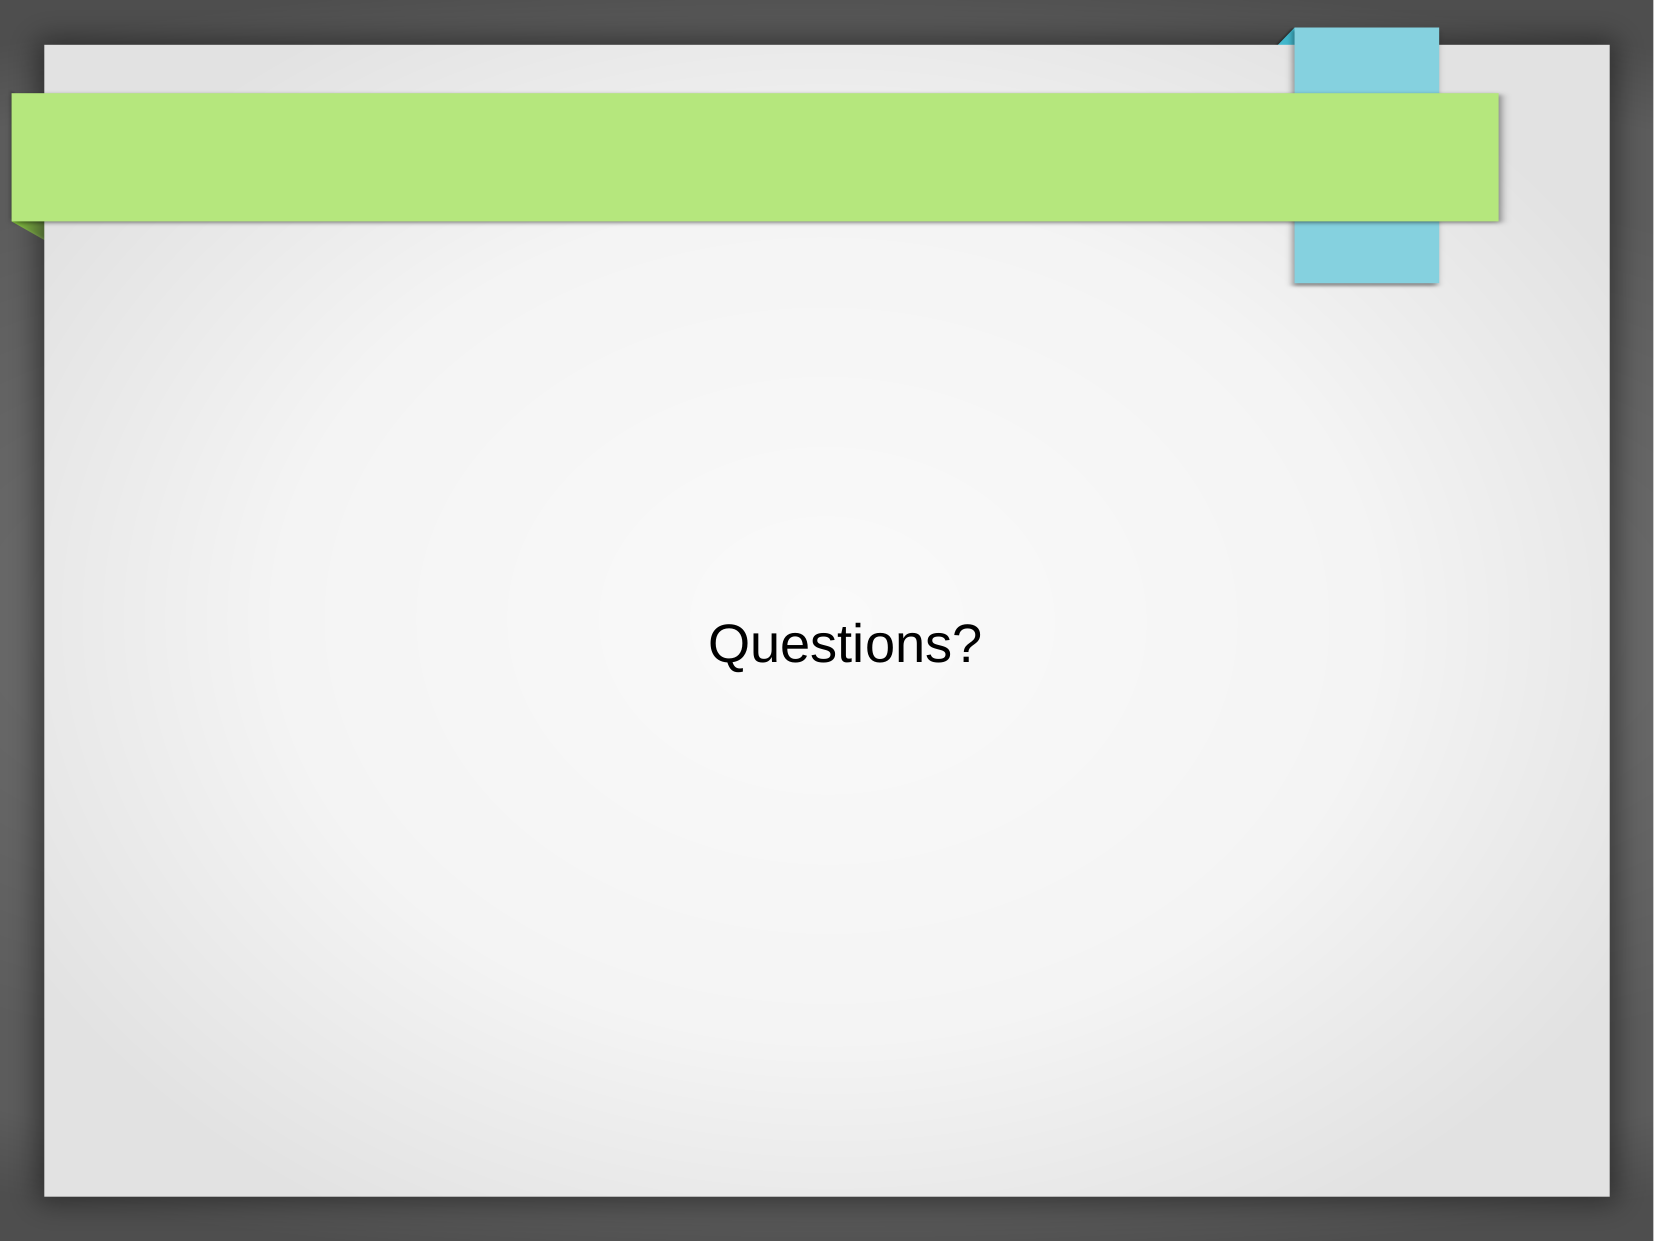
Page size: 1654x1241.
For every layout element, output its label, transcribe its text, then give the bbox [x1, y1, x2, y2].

list Questions? [82, 343, 1538, 1063]
picture [0, 0, 1654, 1241]
